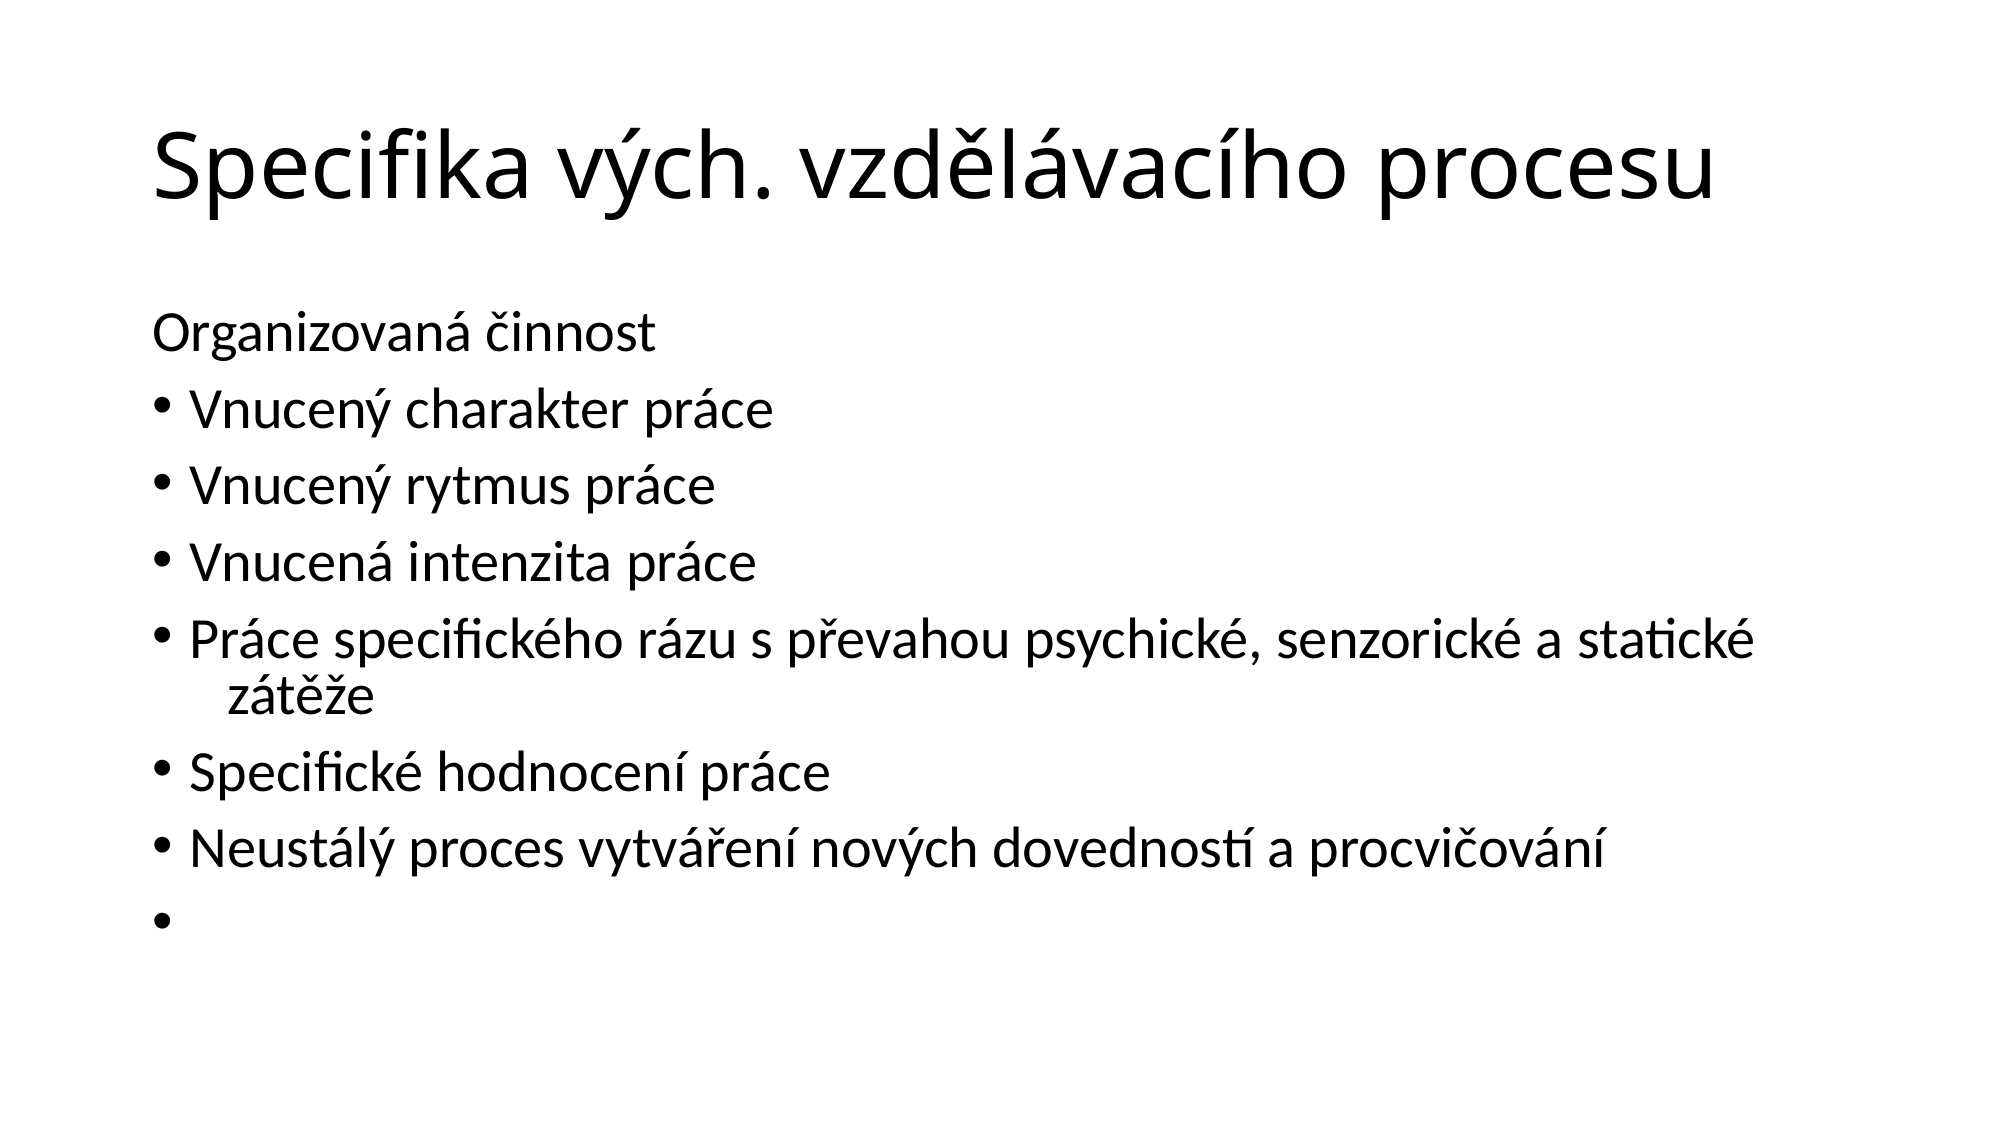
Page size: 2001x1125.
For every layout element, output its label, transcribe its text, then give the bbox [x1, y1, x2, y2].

title Specifika vých. vzdělávacího procesu [137, 59, 1863, 278]
list Organizovaná činnost Vnucený charakter práce Vnucený rytmus práce Vnucená intenzita práce Práce specifického rázu s převahou psychické, senzorické a statické zátěže Specifické hodnocení práce Neustálý proces vytváření nových dovedností a procvičování [137, 299, 1863, 1014]
